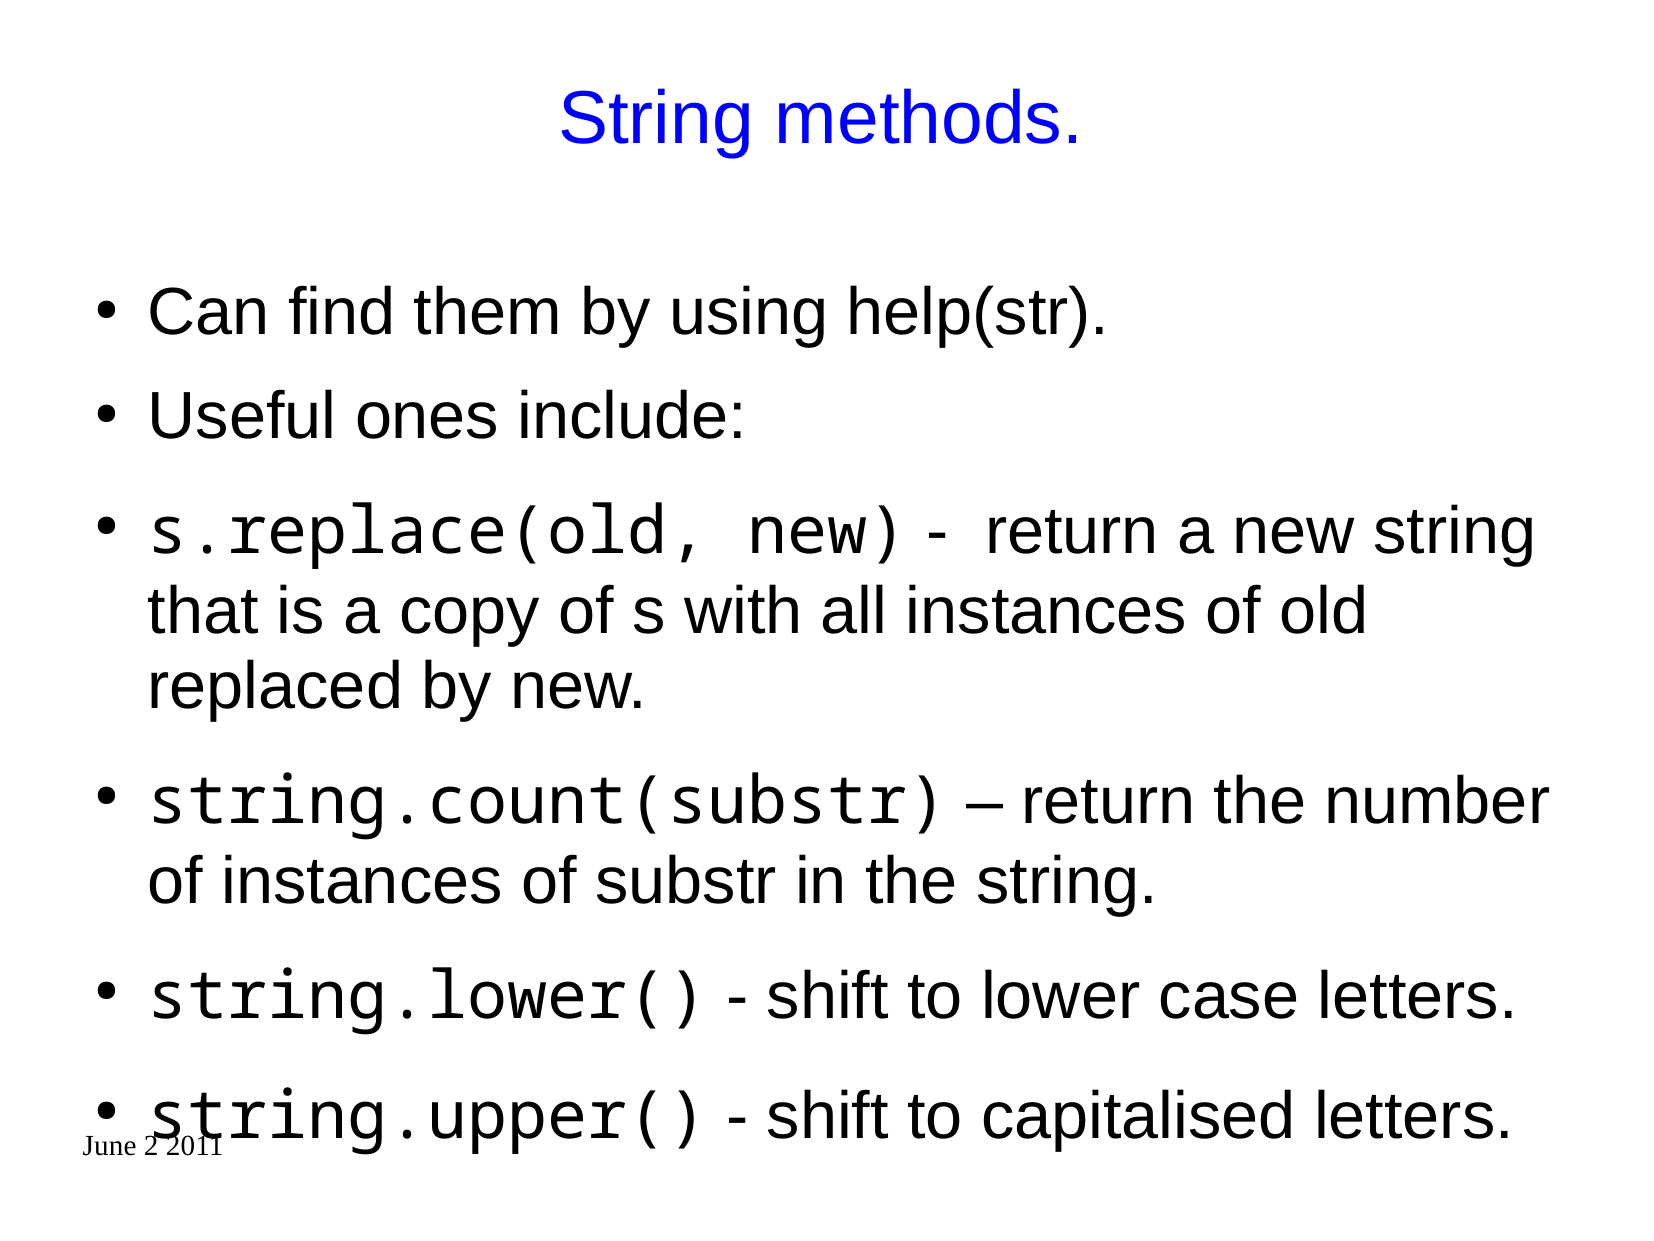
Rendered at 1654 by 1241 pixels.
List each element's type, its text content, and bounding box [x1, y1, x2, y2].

title String methods. [76, 58, 1565, 178]
list Can find them by using help(str). Useful ones include: s.replace(old, new) - return a new string that is a copy of s with all instances of old replaced by new. string.count(substr) – return the number of instances of substr in the string. string.lower() - shift to lower case letters. string.upper() - shift to capitalised letters. [76, 274, 1565, 1101]
